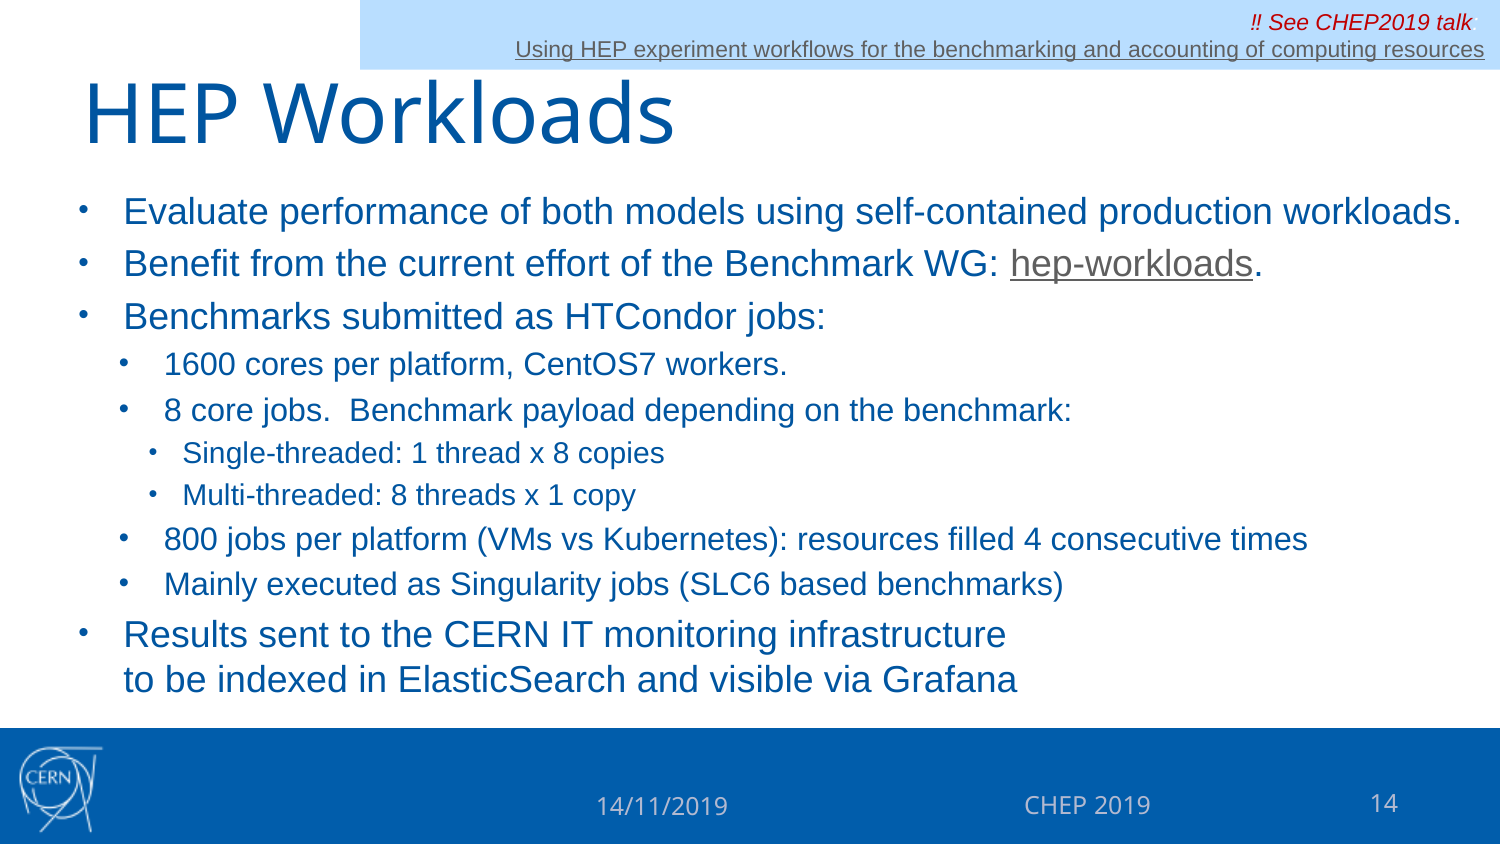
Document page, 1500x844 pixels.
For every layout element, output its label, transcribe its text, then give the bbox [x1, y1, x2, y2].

footer CHEP 2019 [850, 782, 1326, 827]
slide_number <number> [1342, 782, 1425, 827]
slide_number 14/11/2019 [487, 782, 838, 828]
list Evaluate performance of both models using self-contained production workloads. Benefit from the current effort of the Benchmark WG: hep-workloads. Benchmarks submitted as HTCondor jobs: 1600 cores per platform, CentOS7 workers. 8 core jobs. Benchmark payload depending on the benchmark: Single-threaded: 1 thread x 8 copies Multi-threaded: 8 threads x 1 copy 800 jobs per platform (VMs vs Kubernetes): resources filled 4 consecutive times Mainly executed as Singularity jobs (SLC6 based benchmarks) Results sent to the CERN IT monitoring infrastructure to be indexed in ElasticSearch and visible via Grafana [60, 179, 1486, 736]
text_box ‼️ See CHEP2019 talk: Using HEP experiment workflows for the benchmarking and accounting of computing resources [360, 0, 1500, 70]
title HEP Workloads [75, 52, 1425, 168]
